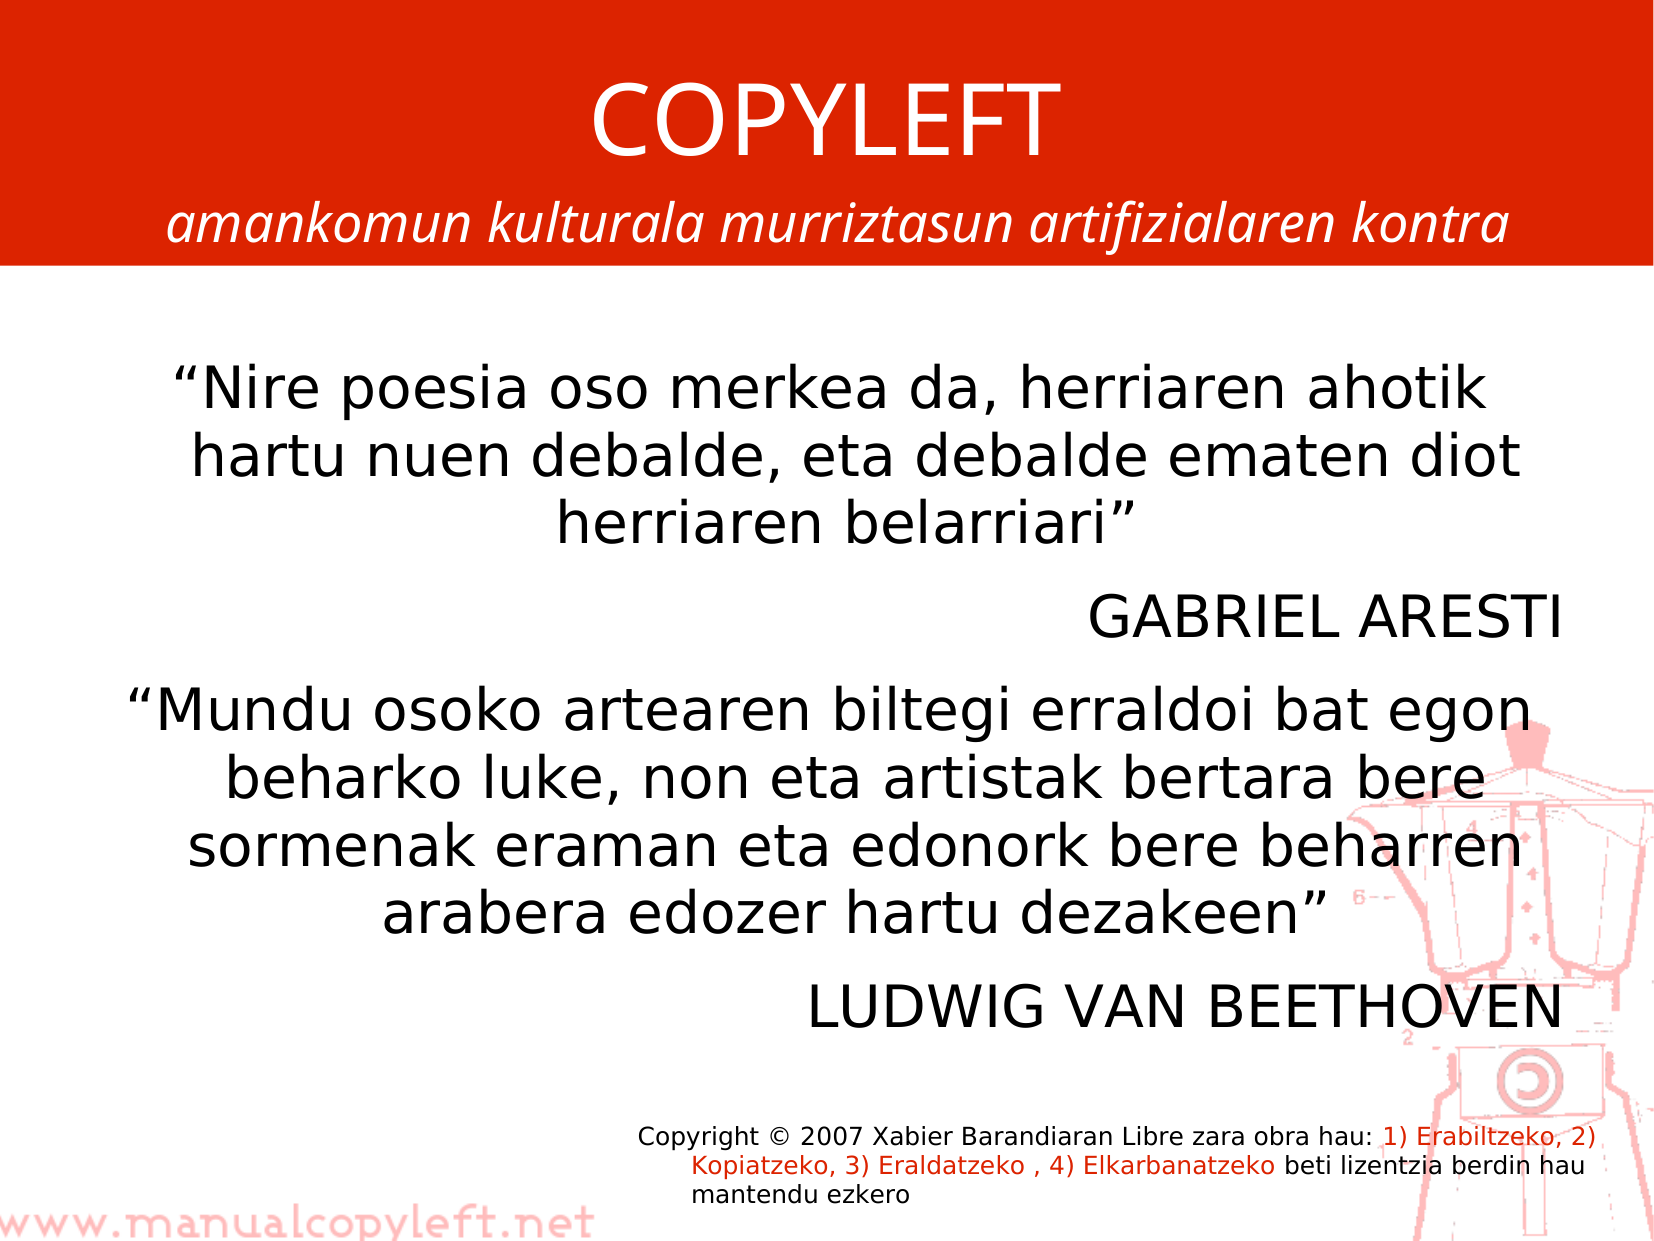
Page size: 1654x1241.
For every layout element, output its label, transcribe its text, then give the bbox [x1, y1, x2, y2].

title COPYLEFT amankomun kulturala murriztasun artifizialaren kontra [82, 49, 1595, 257]
list “Nire poesia oso merkea da, herriaren ahotik hartu nuen debalde, eta debalde ematen diot herriaren belarriari” GABRIEL ARESTI “Mundu osoko artearen biltegi erraldoi bat egon beharko luke, non eta artistak bertara bere sormenak eraman eta edonork bere beharren arabera edozer hartu dezakeen” LUDWIG VAN BEETHOVEN [76, 354, 1565, 1042]
list Copyright © 2007 Xabier Barandiaran Libre zara obra hau: 1) Erabiltzeko, 2) Kopiatzeko, 3) Eraldatzeko , 4) Elkarbanatzeko beti lizentzia berdin hau mantendu ezkero [620, 1122, 1636, 1241]
text_box [0, 0, 1654, 266]
picture [0, 266, 1654, 1241]
